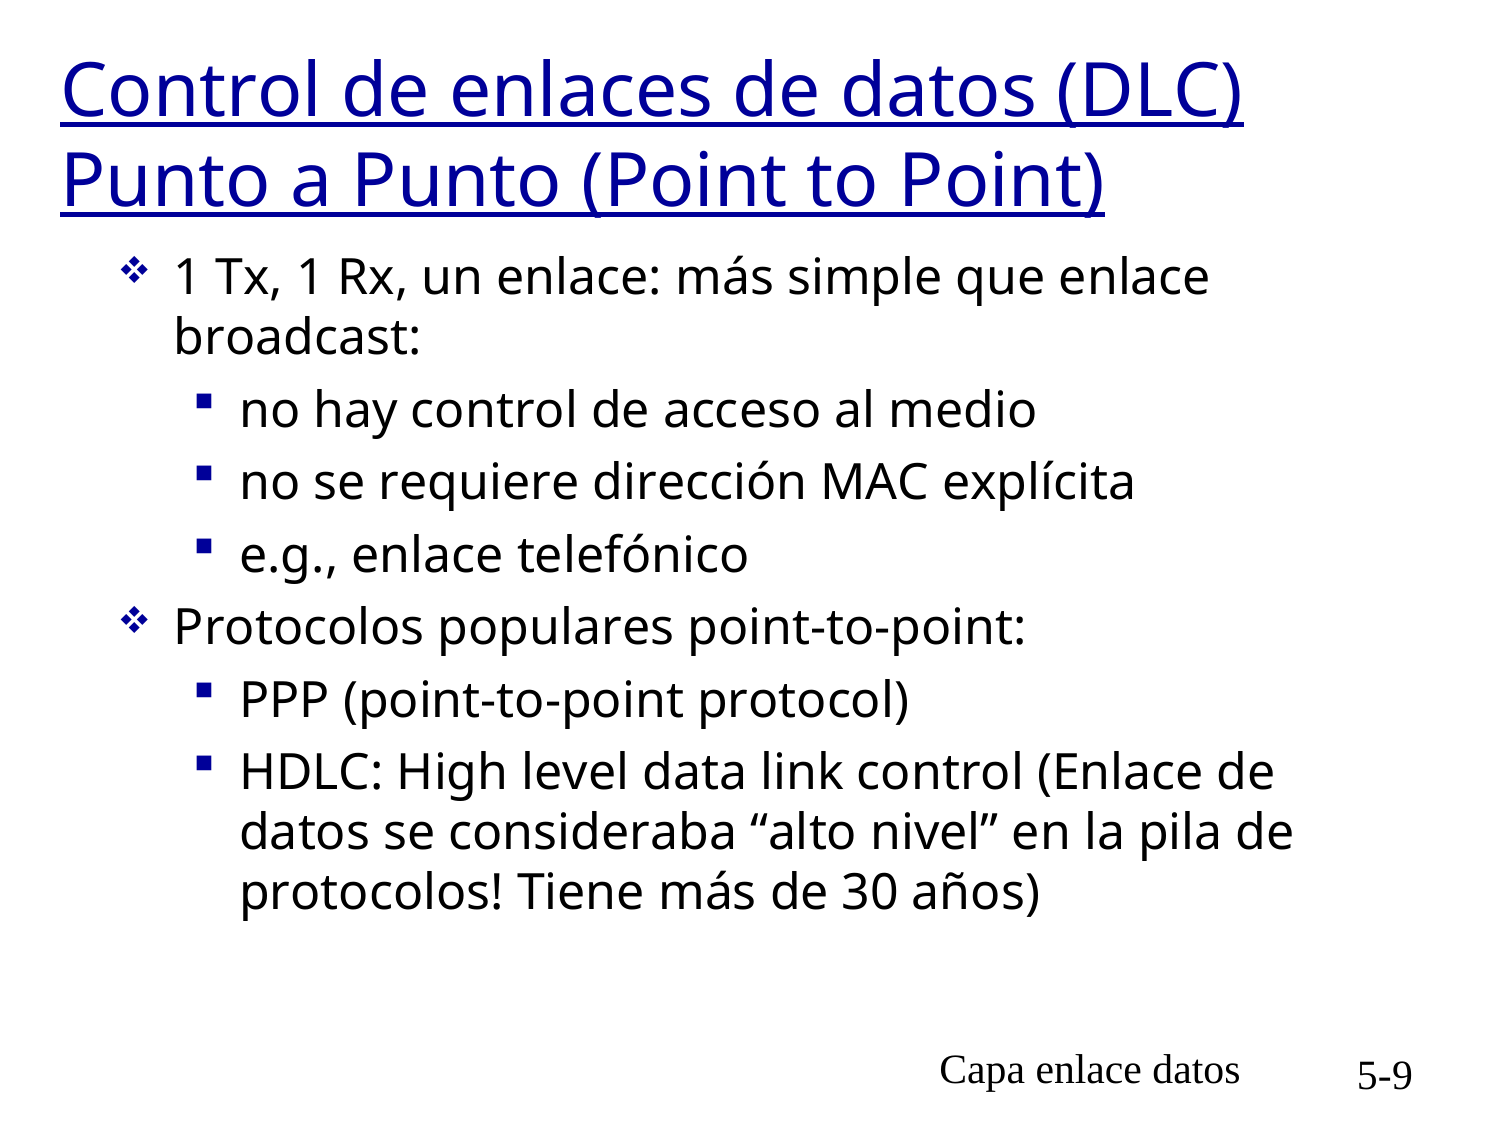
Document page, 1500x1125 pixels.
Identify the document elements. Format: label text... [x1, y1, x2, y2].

title Control de enlaces de datos (DLC) Punto a Punto (Point to Point) [45, 33, 1472, 229]
list 1 Tx, 1 Rx, un enlace: más simple que enlace broadcast: no hay control de acceso al medio no se requiere dirección MAC explícita e.g., enlace telefónico Protocolos populares point-to-point: PPP (point-to-point protocol) HDLC: High level data link control (Enlace de datos se consideraba “alto nivel” en la pila de protocolos! Tiene más de 30 años) [102, 237, 1378, 1050]
